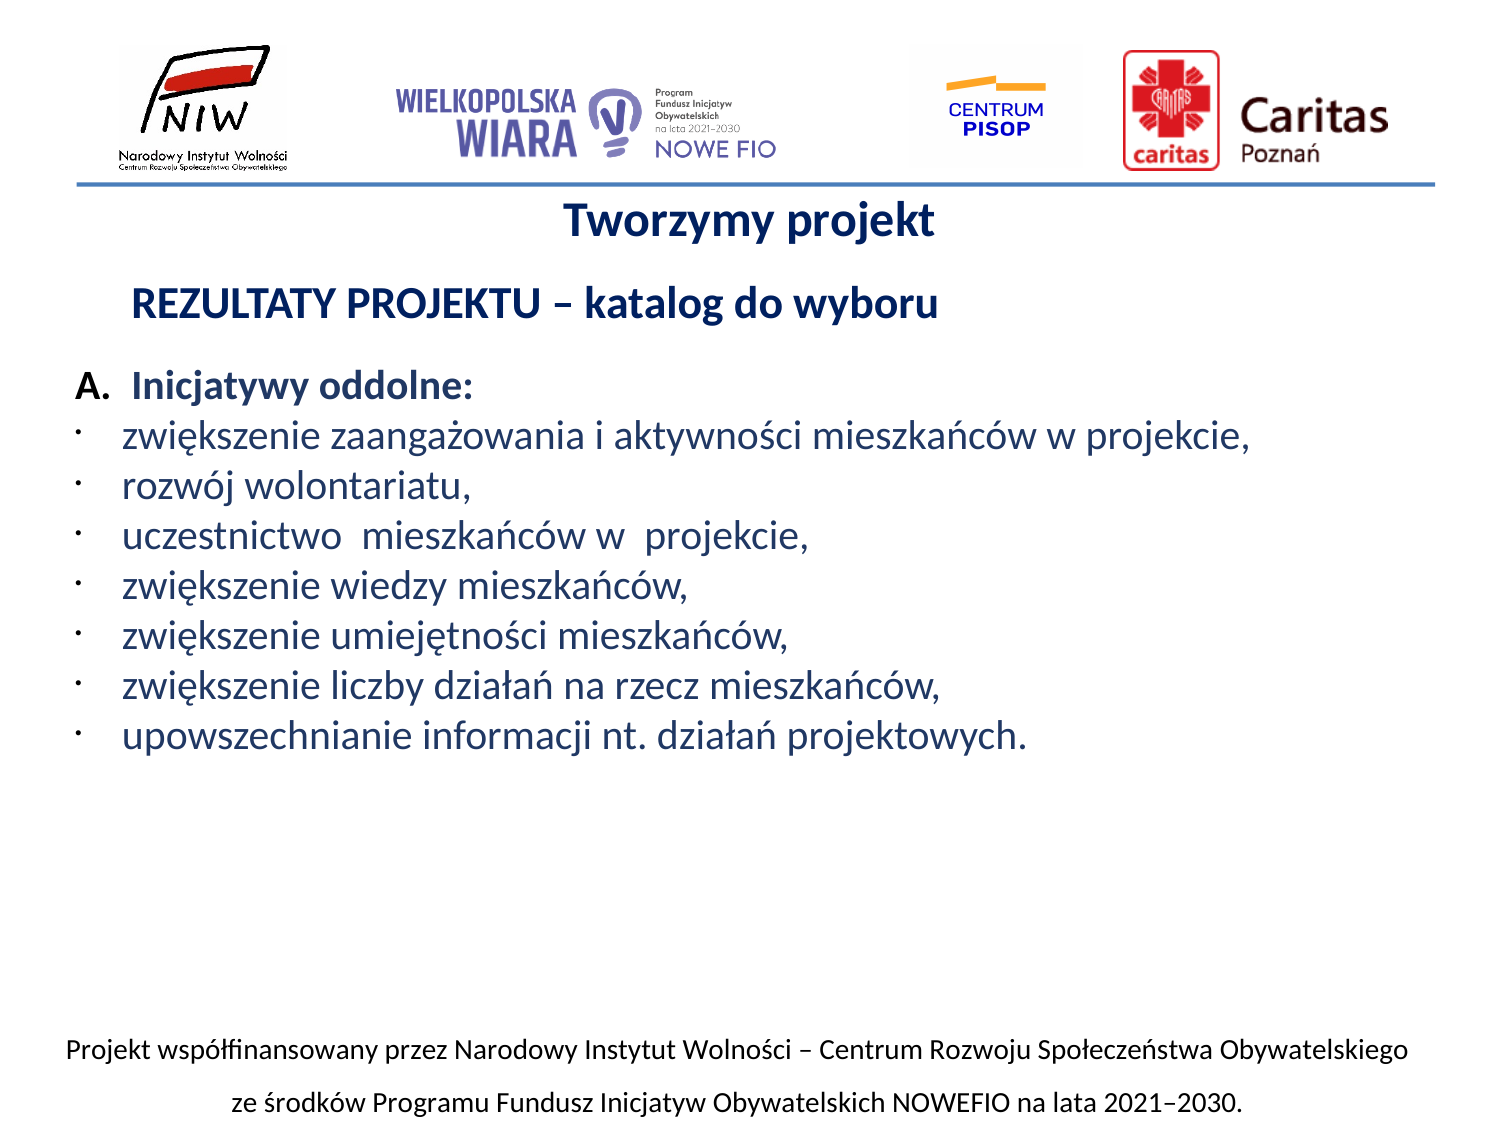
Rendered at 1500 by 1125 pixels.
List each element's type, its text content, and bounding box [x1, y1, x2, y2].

title Tworzymy projekt [75, 179, 1426, 274]
list REZULTATY PROJEKTU – katalog do wyboru Inicjatywy oddolne: zwiększenie zaangażowania i aktywności mieszkańców w projekcie, rozwój wolontariatu, uczestnictwo mieszkańców w projekcie, zwiększenie wiedzy mieszkańców, zwiększenie umiejętności mieszkańców, zwiększenie liczby działań na rzecz mieszkańców, upowszechnianie informacji nt. działań projektowych. [75, 273, 1345, 945]
